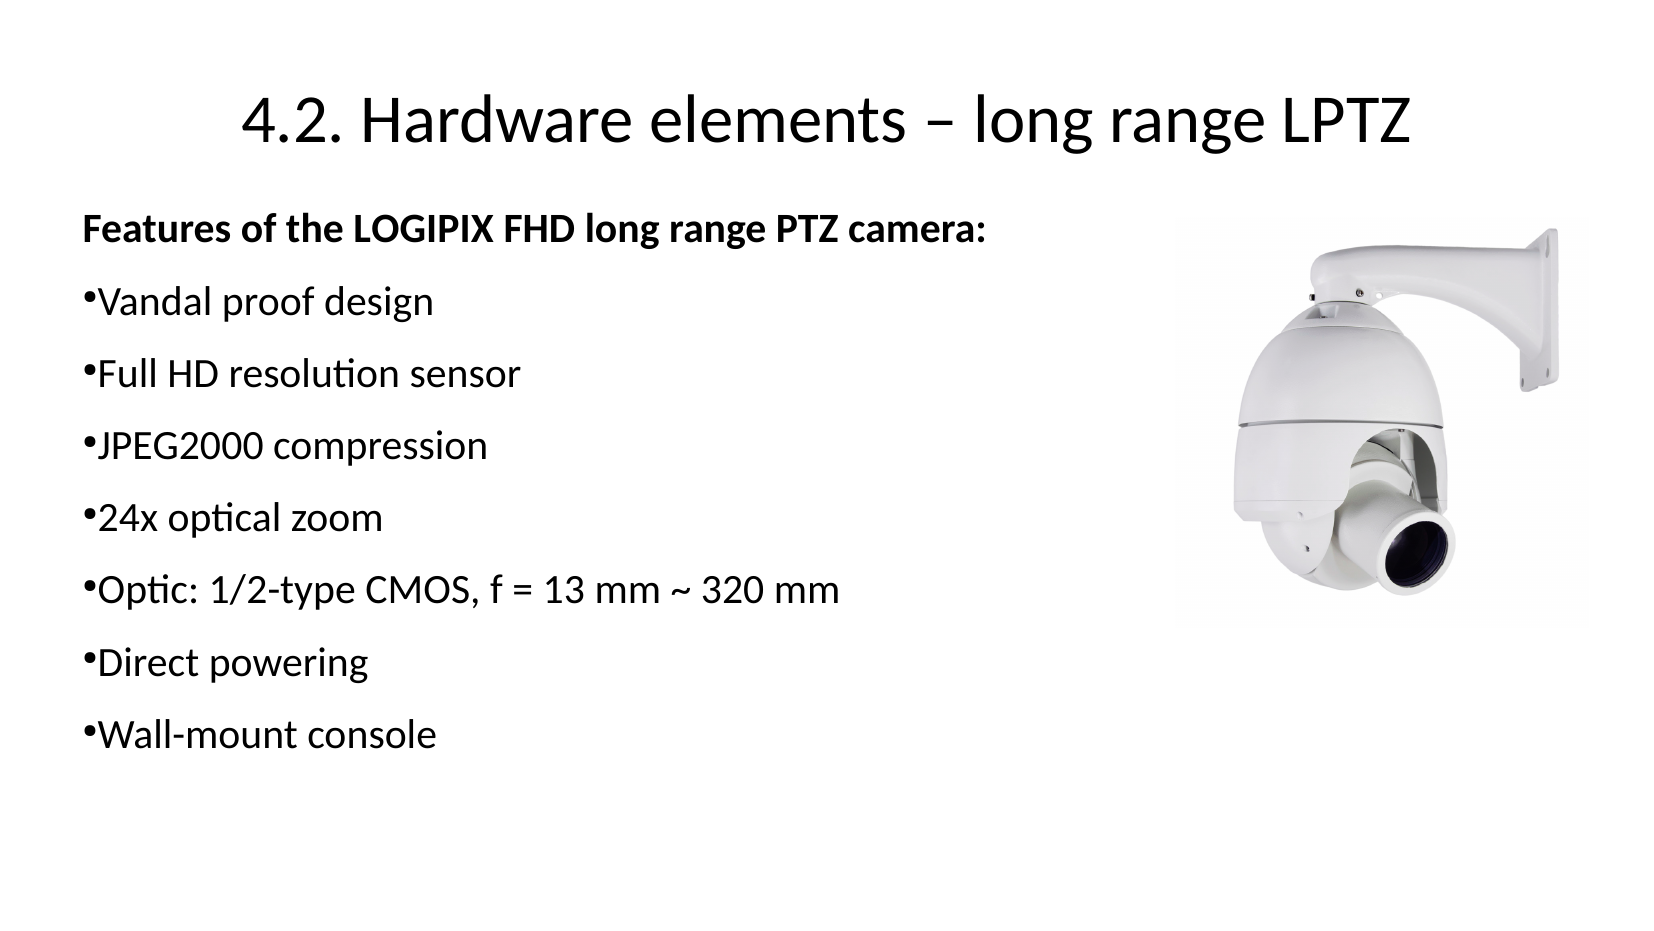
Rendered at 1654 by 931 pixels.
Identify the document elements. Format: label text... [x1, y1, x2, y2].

title 4.2. Hardware elements – long range LPTZ [82, 73, 1571, 157]
picture [1175, 217, 1589, 628]
subtitle Features of the LOGIPIX FHD long range PTZ camera: Vandal proof design Full HD resolution sensor JPEG2000 compression 24x optical zoom Optic: 1/2-type CMOS, f = 13 mm ~ 320 mm Direct powering Wall-mount console [82, 201, 1571, 851]
